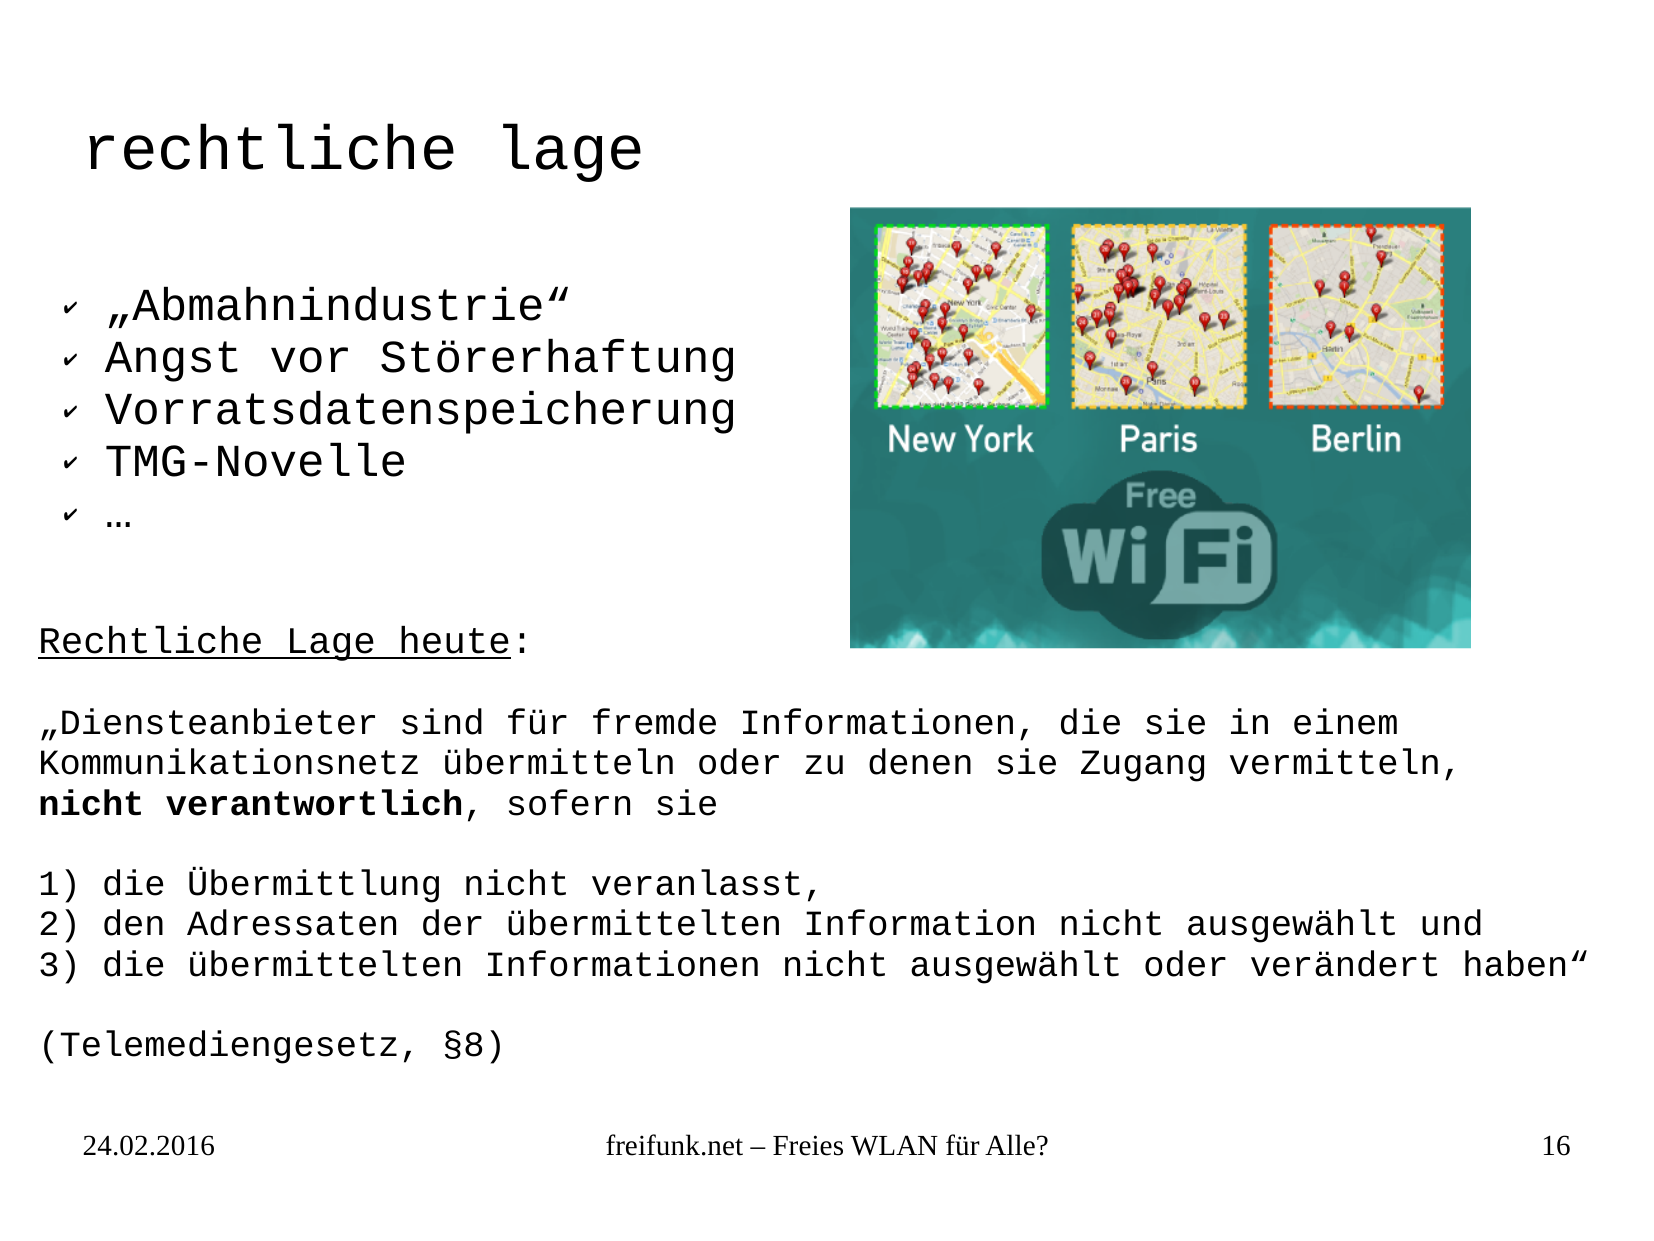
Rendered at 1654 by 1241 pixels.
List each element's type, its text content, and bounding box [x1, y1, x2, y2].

text_box Rechtliche Lage heute: „Diensteanbieter sind für fremde Informationen, die sie in einem Kommunikationsnetz übermitteln oder zu denen sie Zugang vermitteln, nicht verantwortlich, sofern sie 1) die Übermittlung nicht veranlasst, 2) den Adressaten der übermittelten Information nicht ausgewählt und 3) die übermittelten Informationen nicht ausgewählt oder verändert haben“ (Telemediengesetz, §8) [23, 614, 1648, 1075]
picture [850, 207, 1471, 650]
title rechtliche lage [82, 49, 1571, 257]
text_box „Abmahnindustrie“ Angst vor Störerhaftung Vorratsdatenspeicherung TMG-Novelle … [49, 275, 850, 614]
